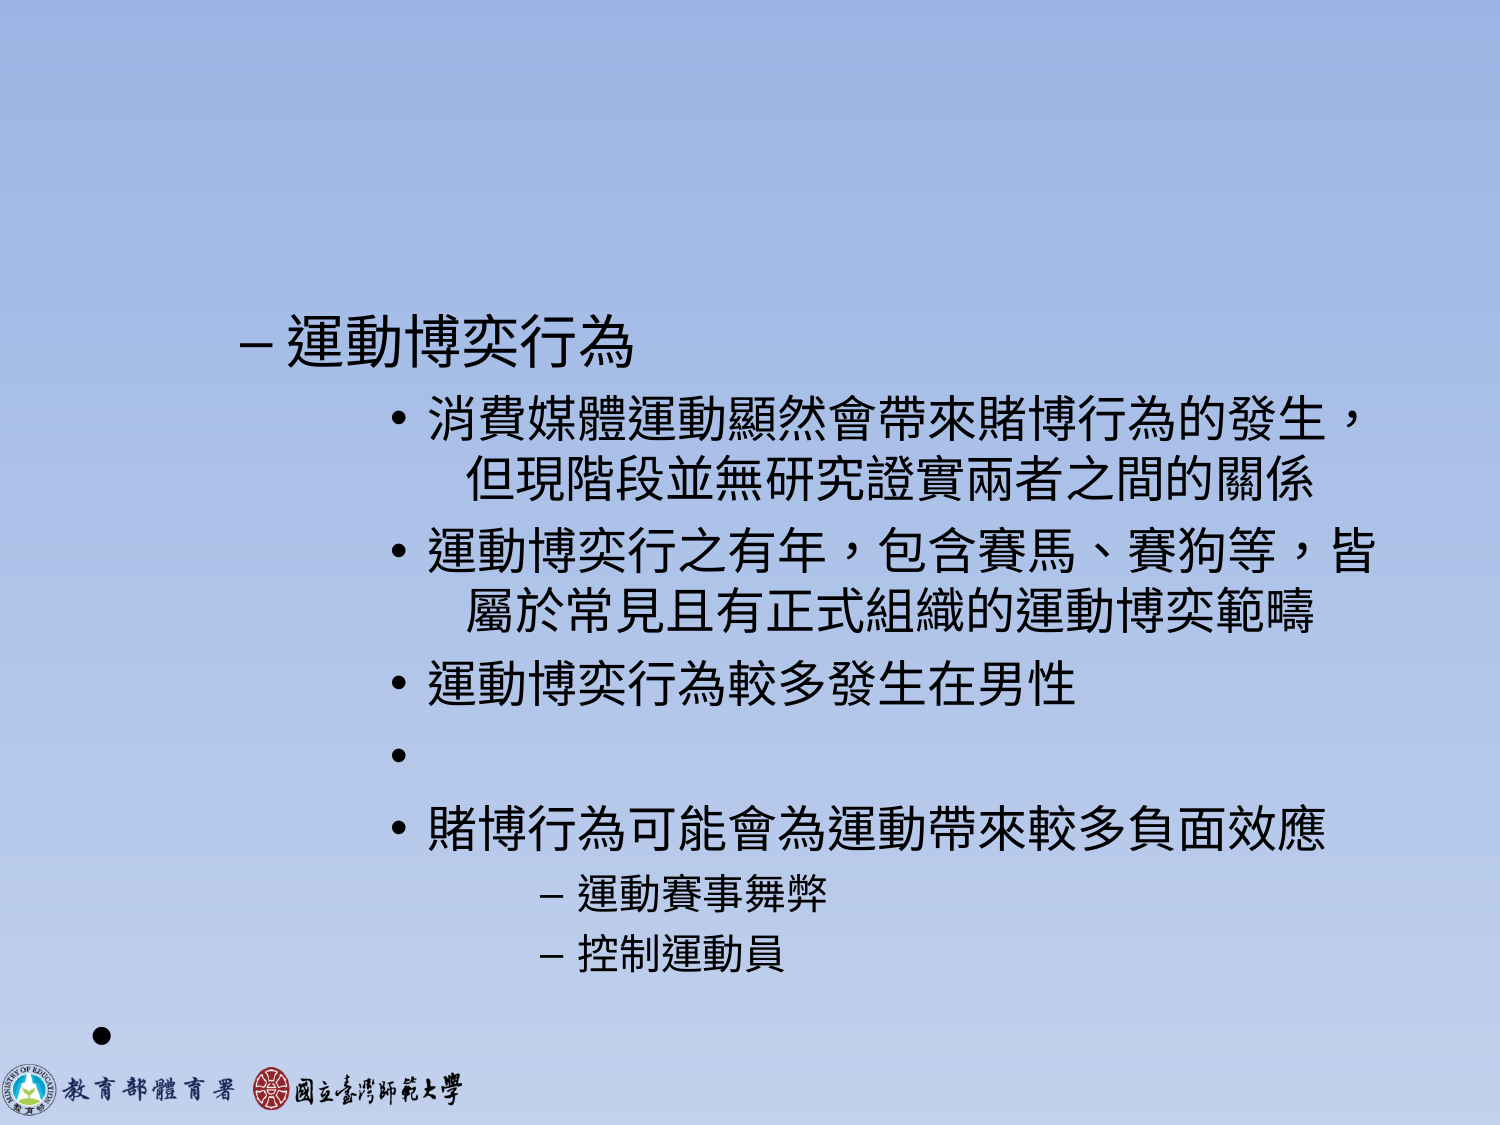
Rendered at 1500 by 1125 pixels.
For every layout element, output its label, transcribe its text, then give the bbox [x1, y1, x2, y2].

list 運動博奕行為 消費媒體運動顯然會帶來賭博行為的發生，但現階段並無研究證實兩者之間的關係 運動博奕行之有年，包含賽馬、賽狗等，皆屬於常見且有正式組織的運動博奕範疇 運動博奕行為較多發生在男性 賭博行為可能會為運動帶來較多負面效應 運動賽事舞弊 控制運動員 [75, 262, 1426, 1005]
